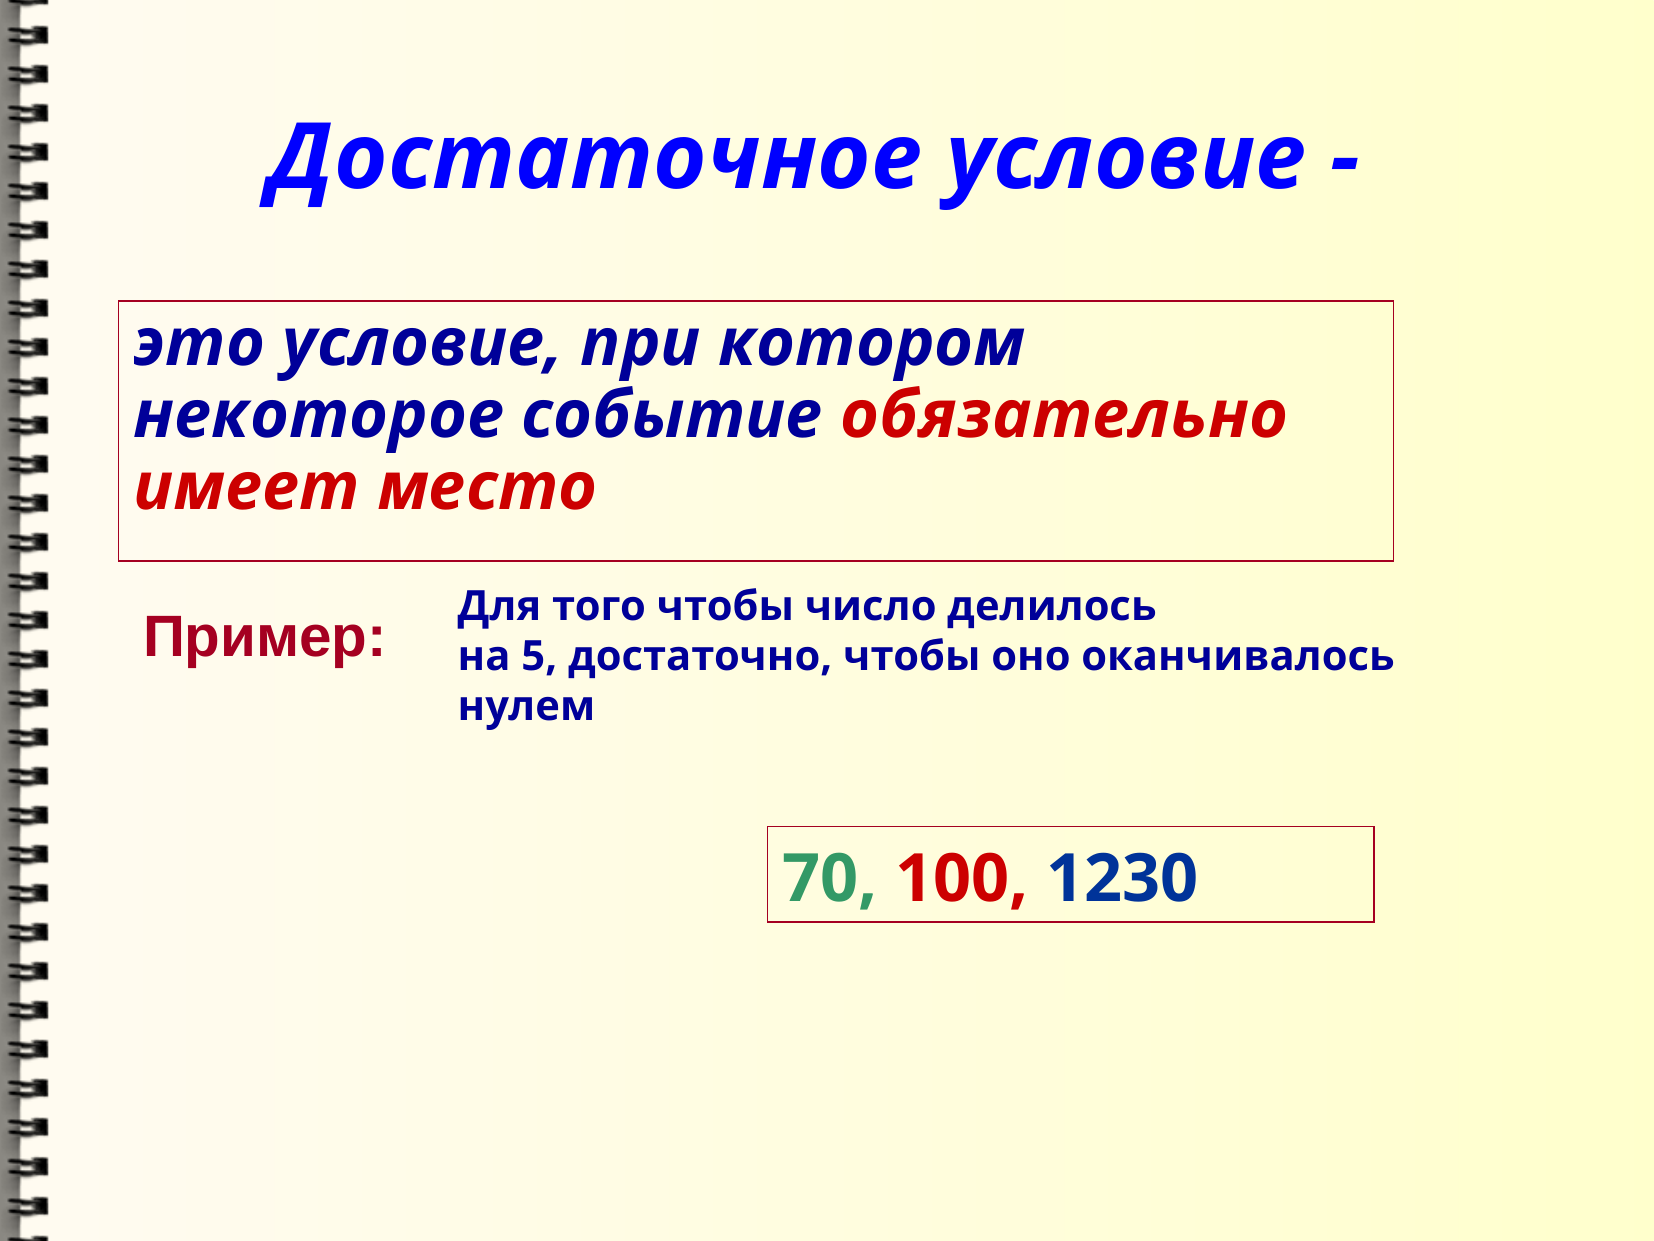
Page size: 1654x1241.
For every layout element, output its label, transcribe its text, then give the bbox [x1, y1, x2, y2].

list это условие, при котором некоторое событие обязательно имеет место [118, 300, 1394, 562]
picture [0, 0, 1654, 1241]
text_box Для того чтобы число делилось на 5, достаточно, чтобы оно оканчивалось нулем [442, 571, 1477, 737]
text_box Пример: [128, 590, 414, 677]
title Достаточное условие - [82, 56, 1571, 250]
text_box 70, 100, 1230 [767, 826, 1375, 923]
